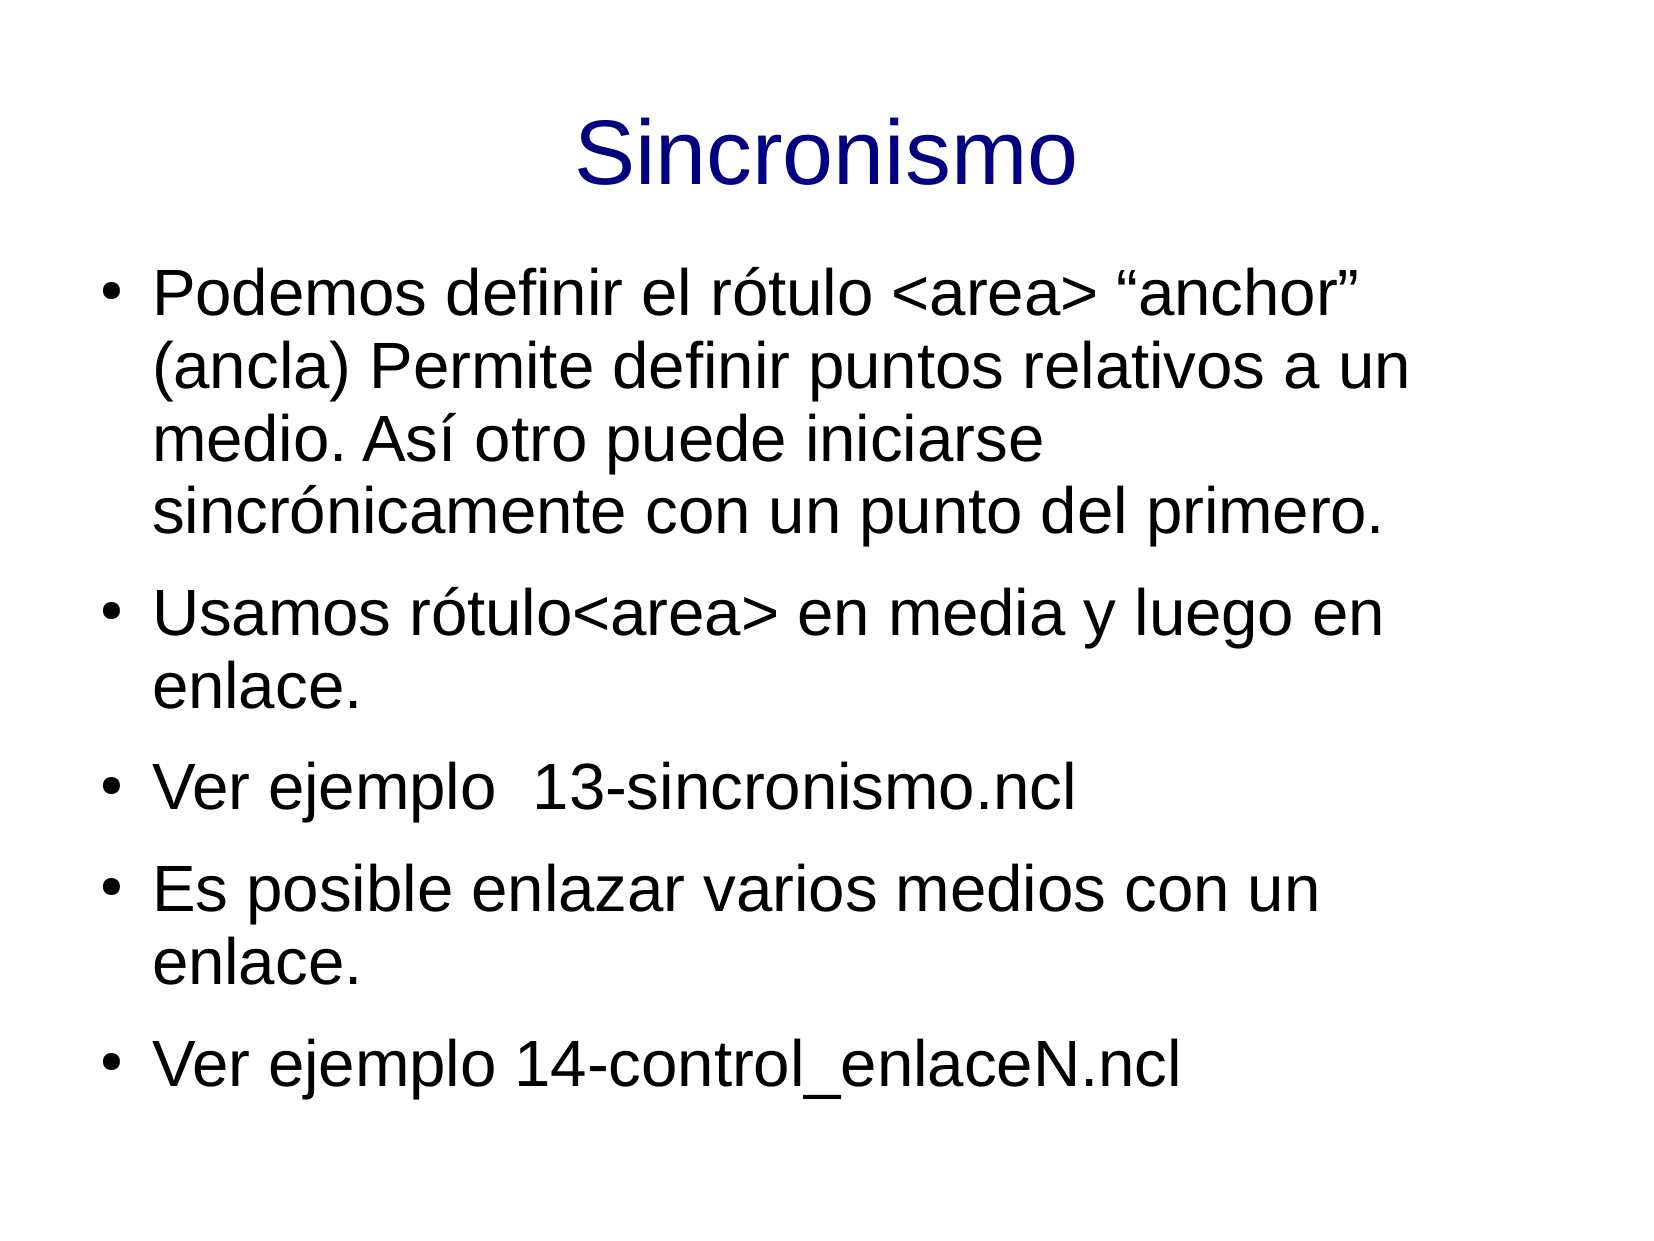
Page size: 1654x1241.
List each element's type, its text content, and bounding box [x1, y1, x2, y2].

list Podemos definir el rótulo <area> “anchor” (ancla) Permite definir puntos relativos a un medio. Así otro puede iniciarse sincrónicamente con un punto del primero. Usamos rótulo<area> en media y luego en enlace. Ver ejemplo 13-sincronismo.ncl Es posible enlazar varios medios con un enlace. Ver ejemplo 14-control_enlaceN.ncl [82, 256, 1538, 1105]
title Sincronismo [82, 49, 1571, 257]
